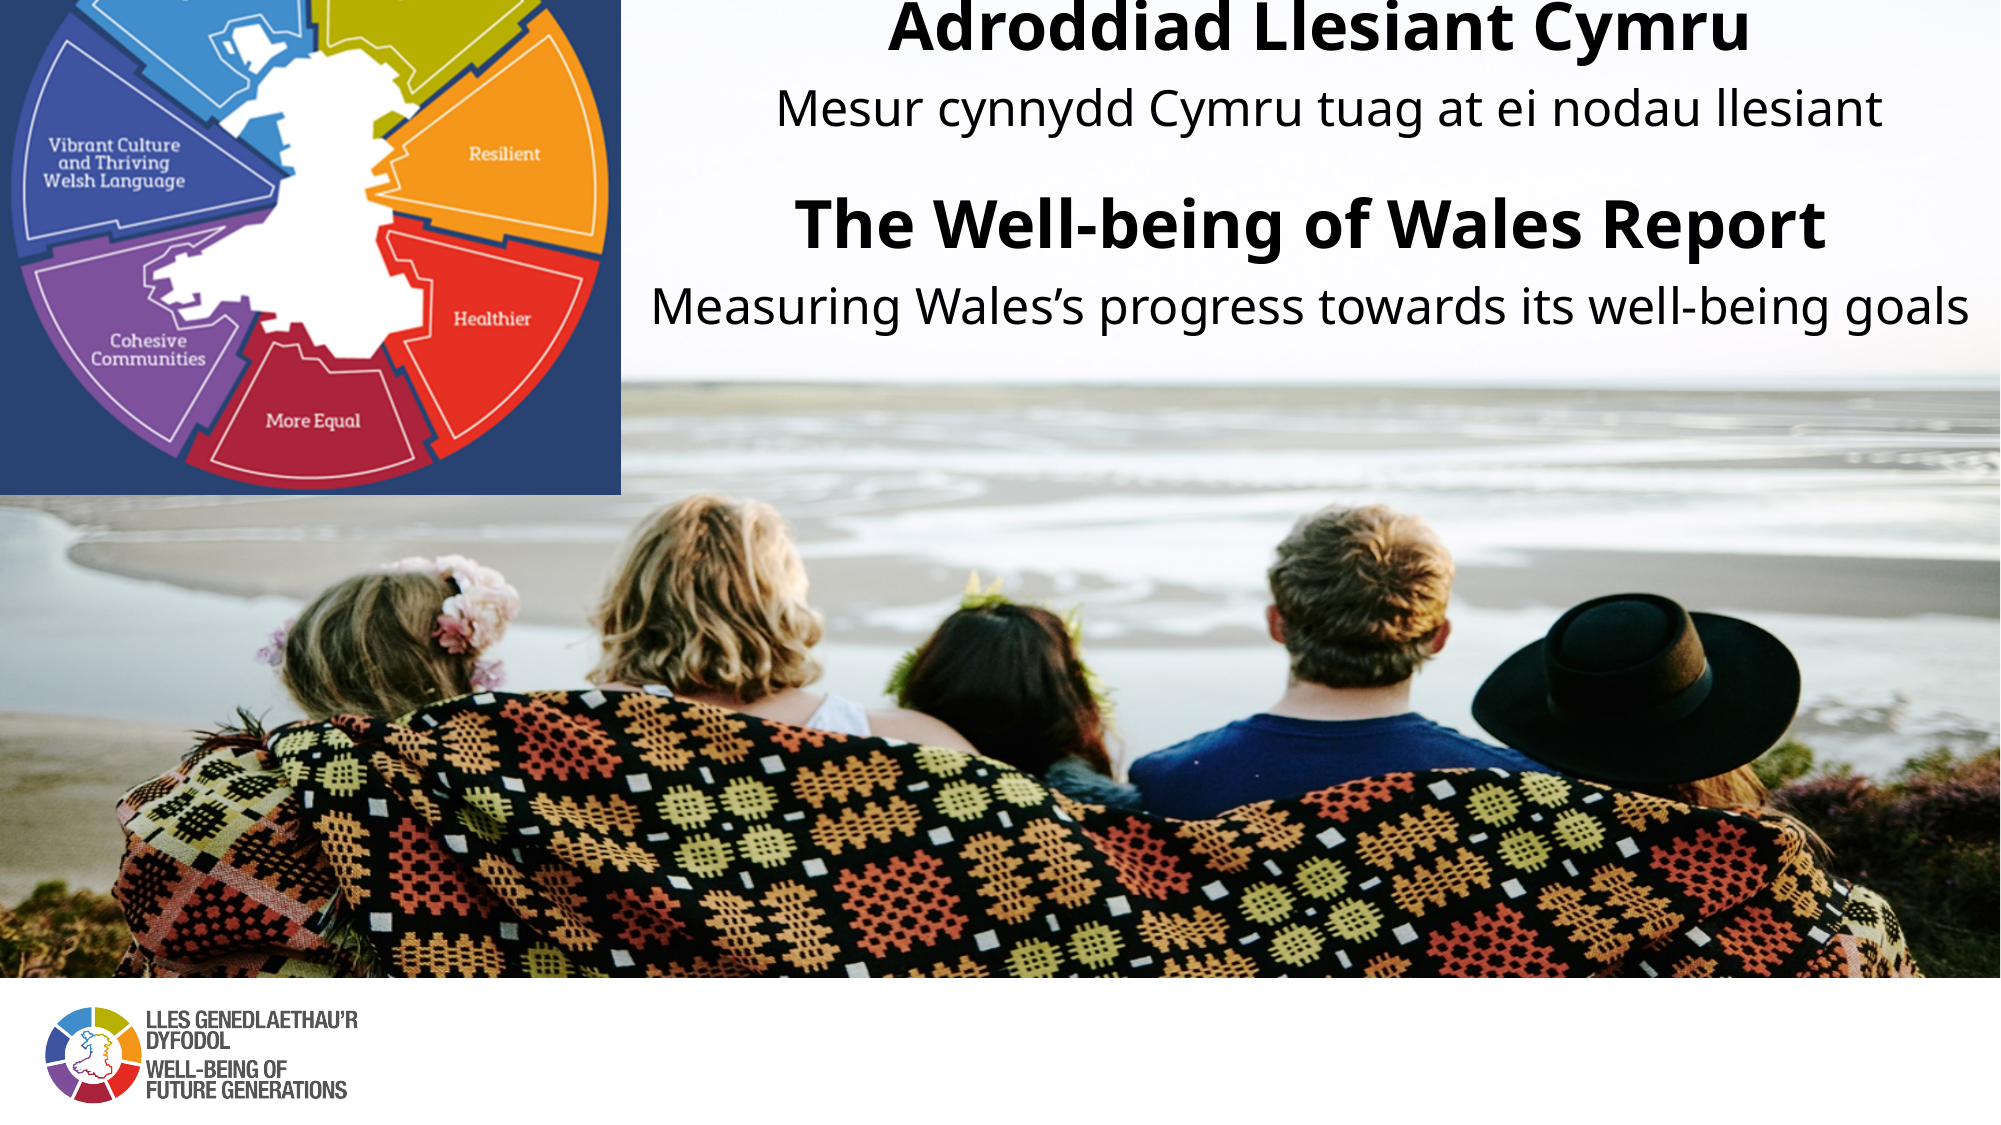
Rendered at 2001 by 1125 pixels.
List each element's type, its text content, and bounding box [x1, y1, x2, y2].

picture [0, 0, 621, 495]
text_box Adroddiad Llesiant Cymru Mesur cynnydd Cymru tuag at ei nodau llesiant [740, 0, 1920, 146]
text_box The Well-being of Wales Report Measuring Wales’s progress towards its well-being goals [621, 174, 2000, 344]
